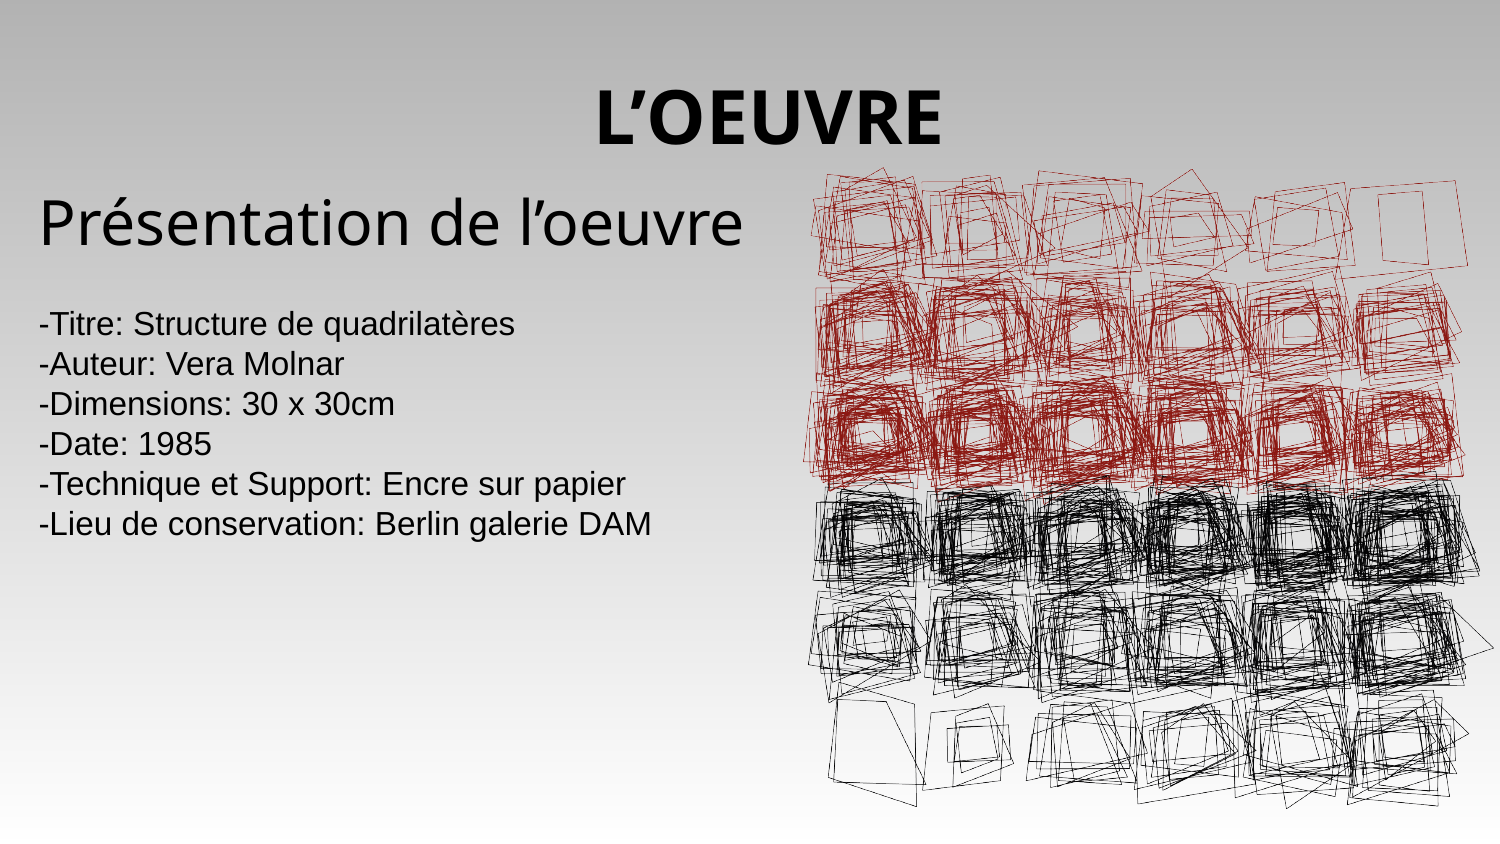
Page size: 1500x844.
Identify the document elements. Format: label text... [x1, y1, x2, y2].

picture [803, 167, 1494, 809]
title L’OEUVRE [75, 33, 1425, 167]
list Présentation de l’oeuvre -Titre: Structure de quadrilatères -Auteur: Vera Molnar -Dimensions: 30 x 30cm -Date: 1985 -Technique et Support: Encre sur papier -Lieu de conservation: Berlin galerie DAM [23, 167, 803, 809]
